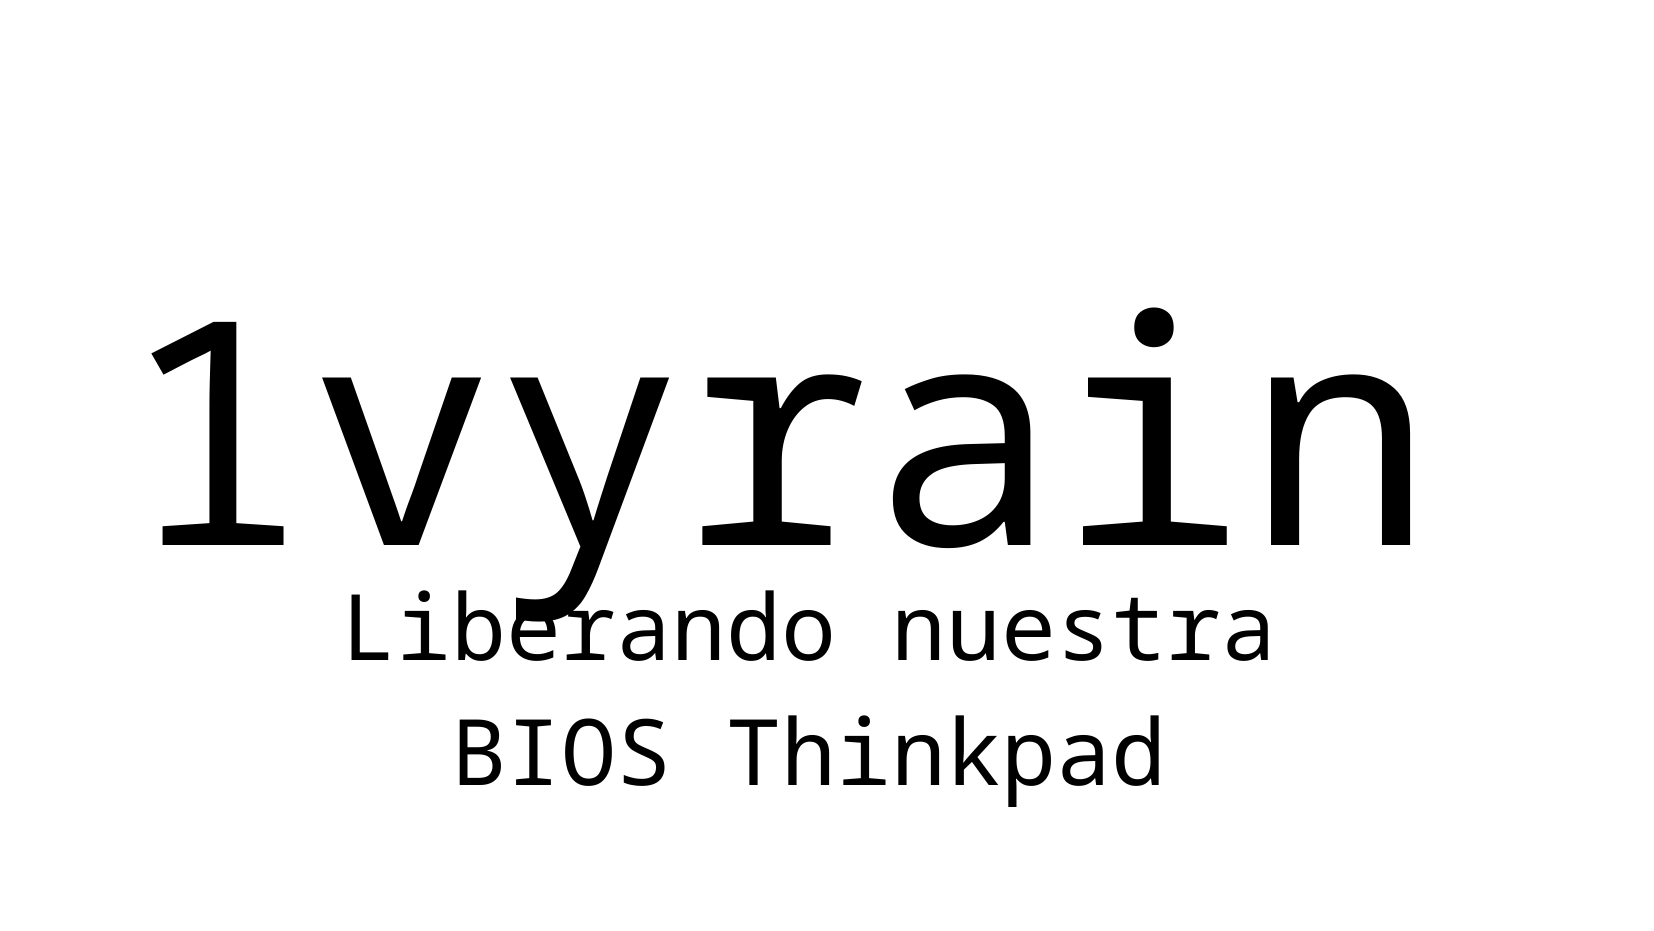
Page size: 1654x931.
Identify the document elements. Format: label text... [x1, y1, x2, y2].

text_box 1vyrain [106, 204, 1524, 532]
text_box Liberando nuestra BIOS Thinkpad [248, 555, 1371, 754]
